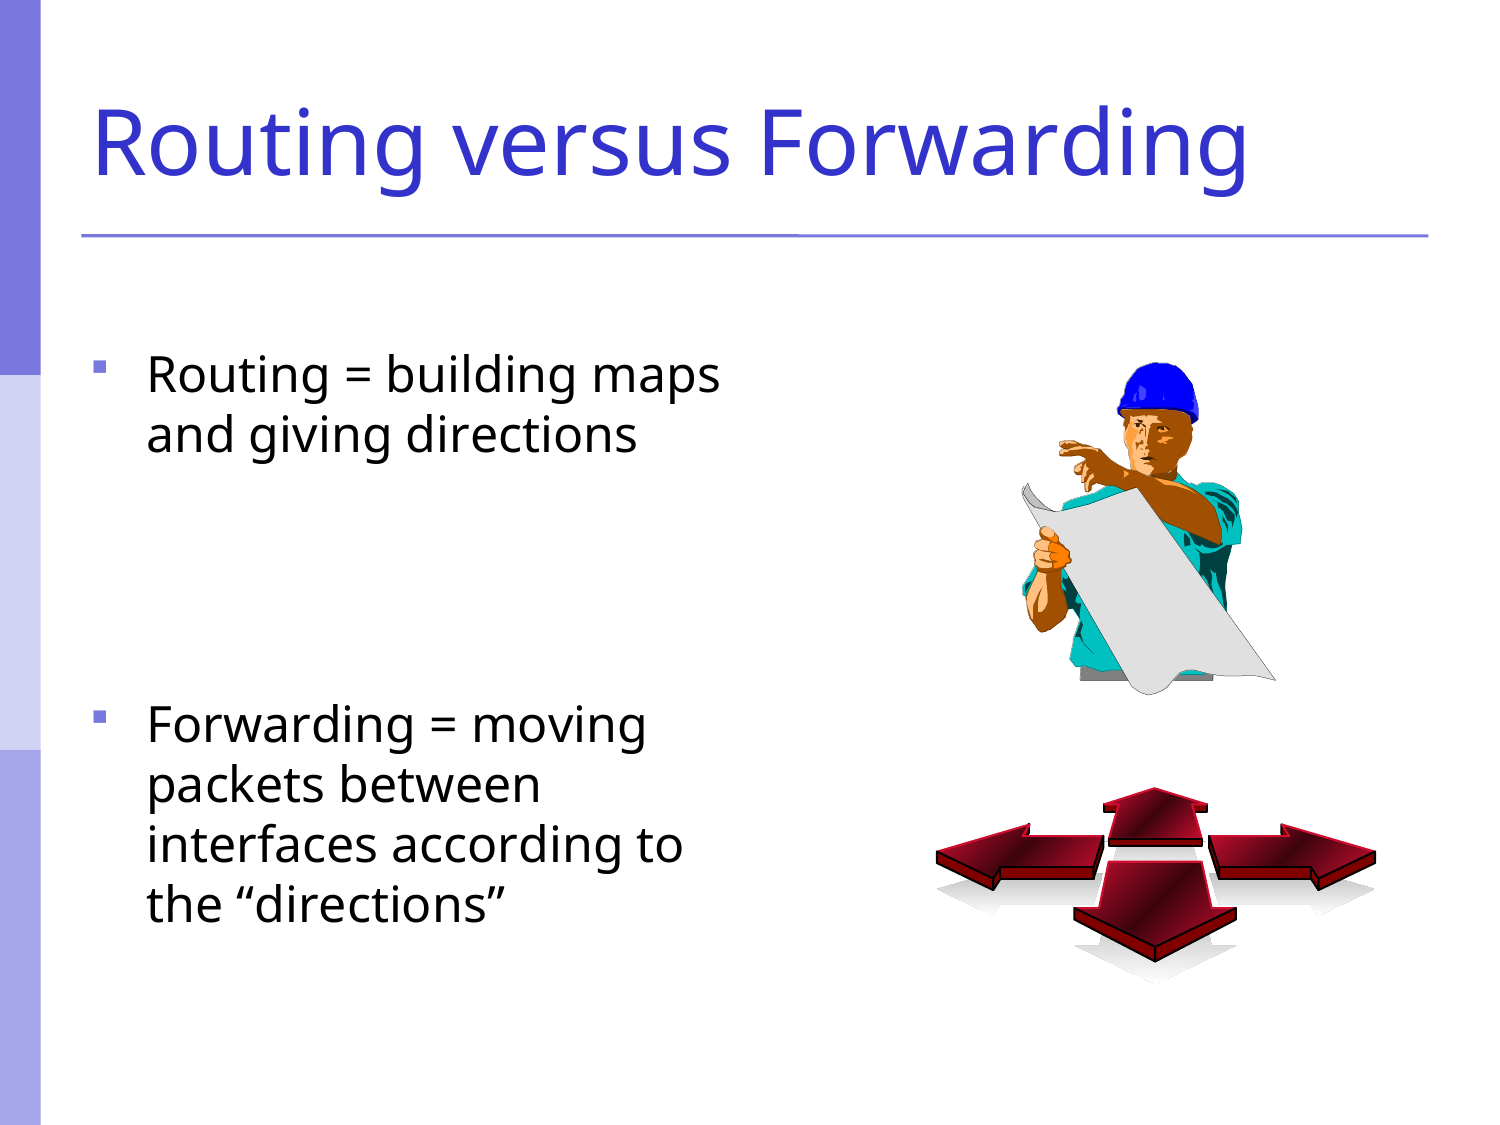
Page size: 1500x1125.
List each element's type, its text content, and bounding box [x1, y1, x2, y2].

text_box [1209, 824, 1376, 916]
text_box [936, 788, 1236, 985]
text_box Routing = building maps and giving directions Forwarding = moving packets between interfaces according to the “directions” [75, 262, 738, 1006]
chart [1021, 361, 1279, 699]
text_box Routing versus Forwarding [75, 45, 1426, 233]
